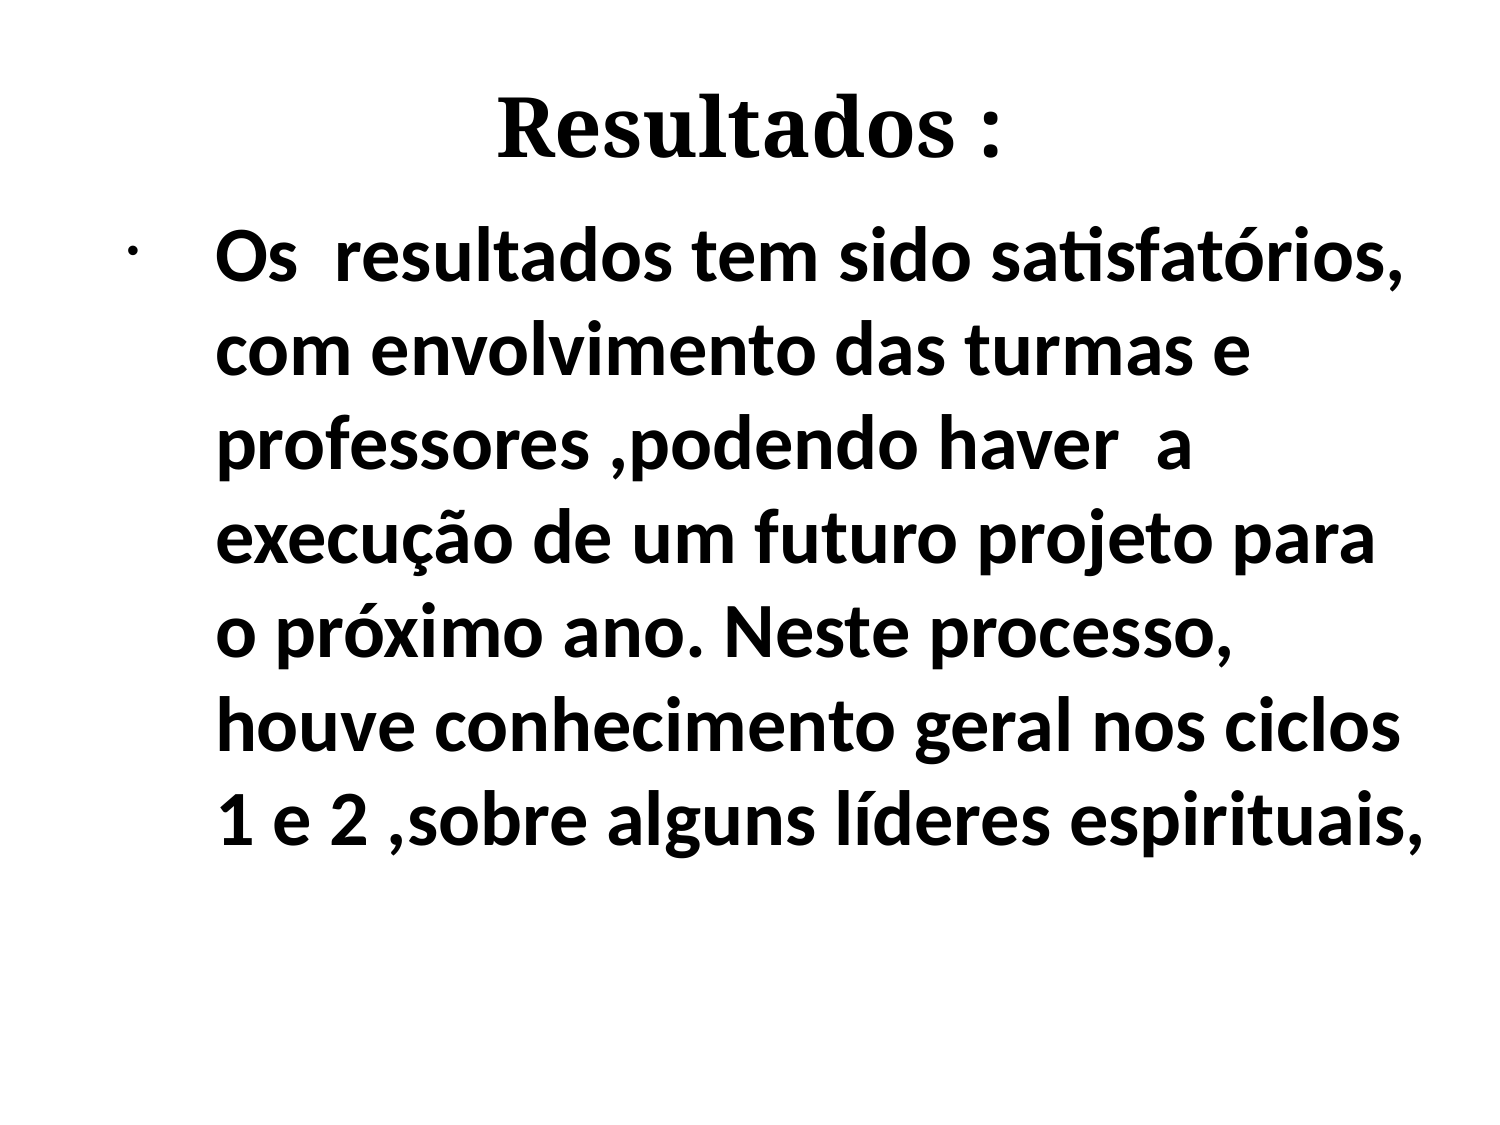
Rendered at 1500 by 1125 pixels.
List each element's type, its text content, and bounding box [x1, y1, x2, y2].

list Os resultados tem sido satisfatórios, com envolvimento das turmas e professores ,podendo haver a execução de um futuro projeto para o próximo ano. Neste processo, houve conhecimento geral nos ciclos 1 e 2 ,sobre alguns líderes espirituais, [112, 196, 1449, 1014]
title Resultados : [88, 66, 1412, 209]
